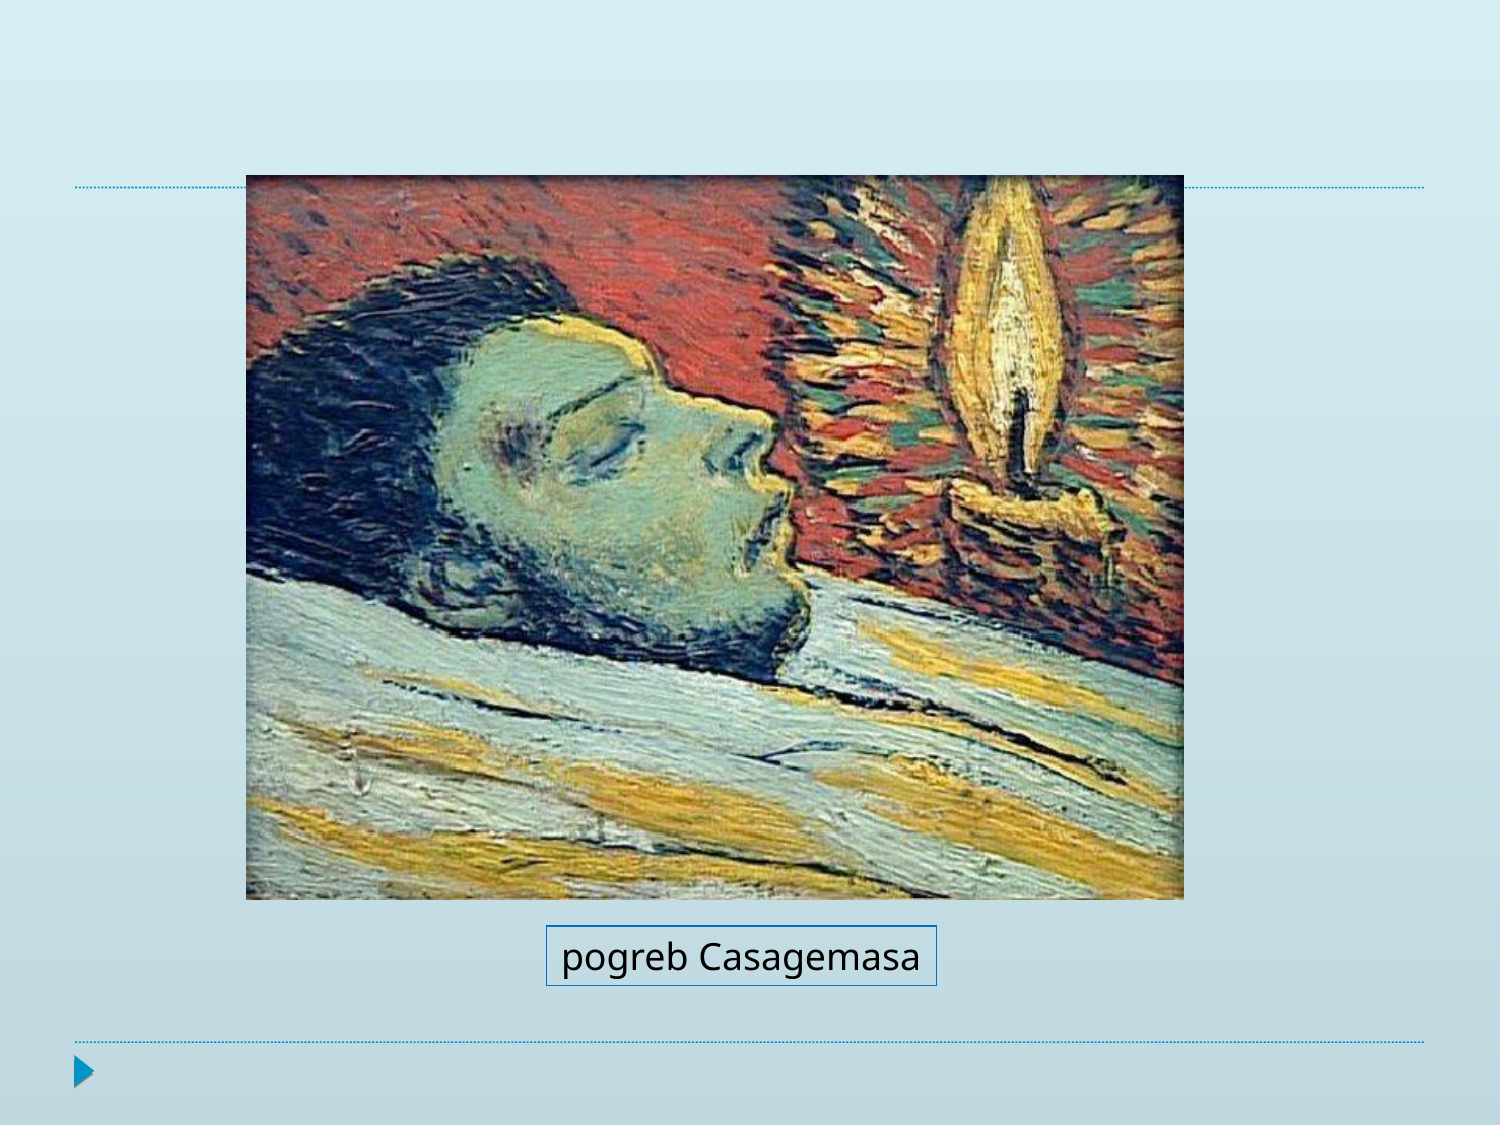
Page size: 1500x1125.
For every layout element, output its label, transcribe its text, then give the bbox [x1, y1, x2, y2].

picture [246, 175, 1184, 900]
text_box pogreb Casagemasa [546, 925, 937, 986]
